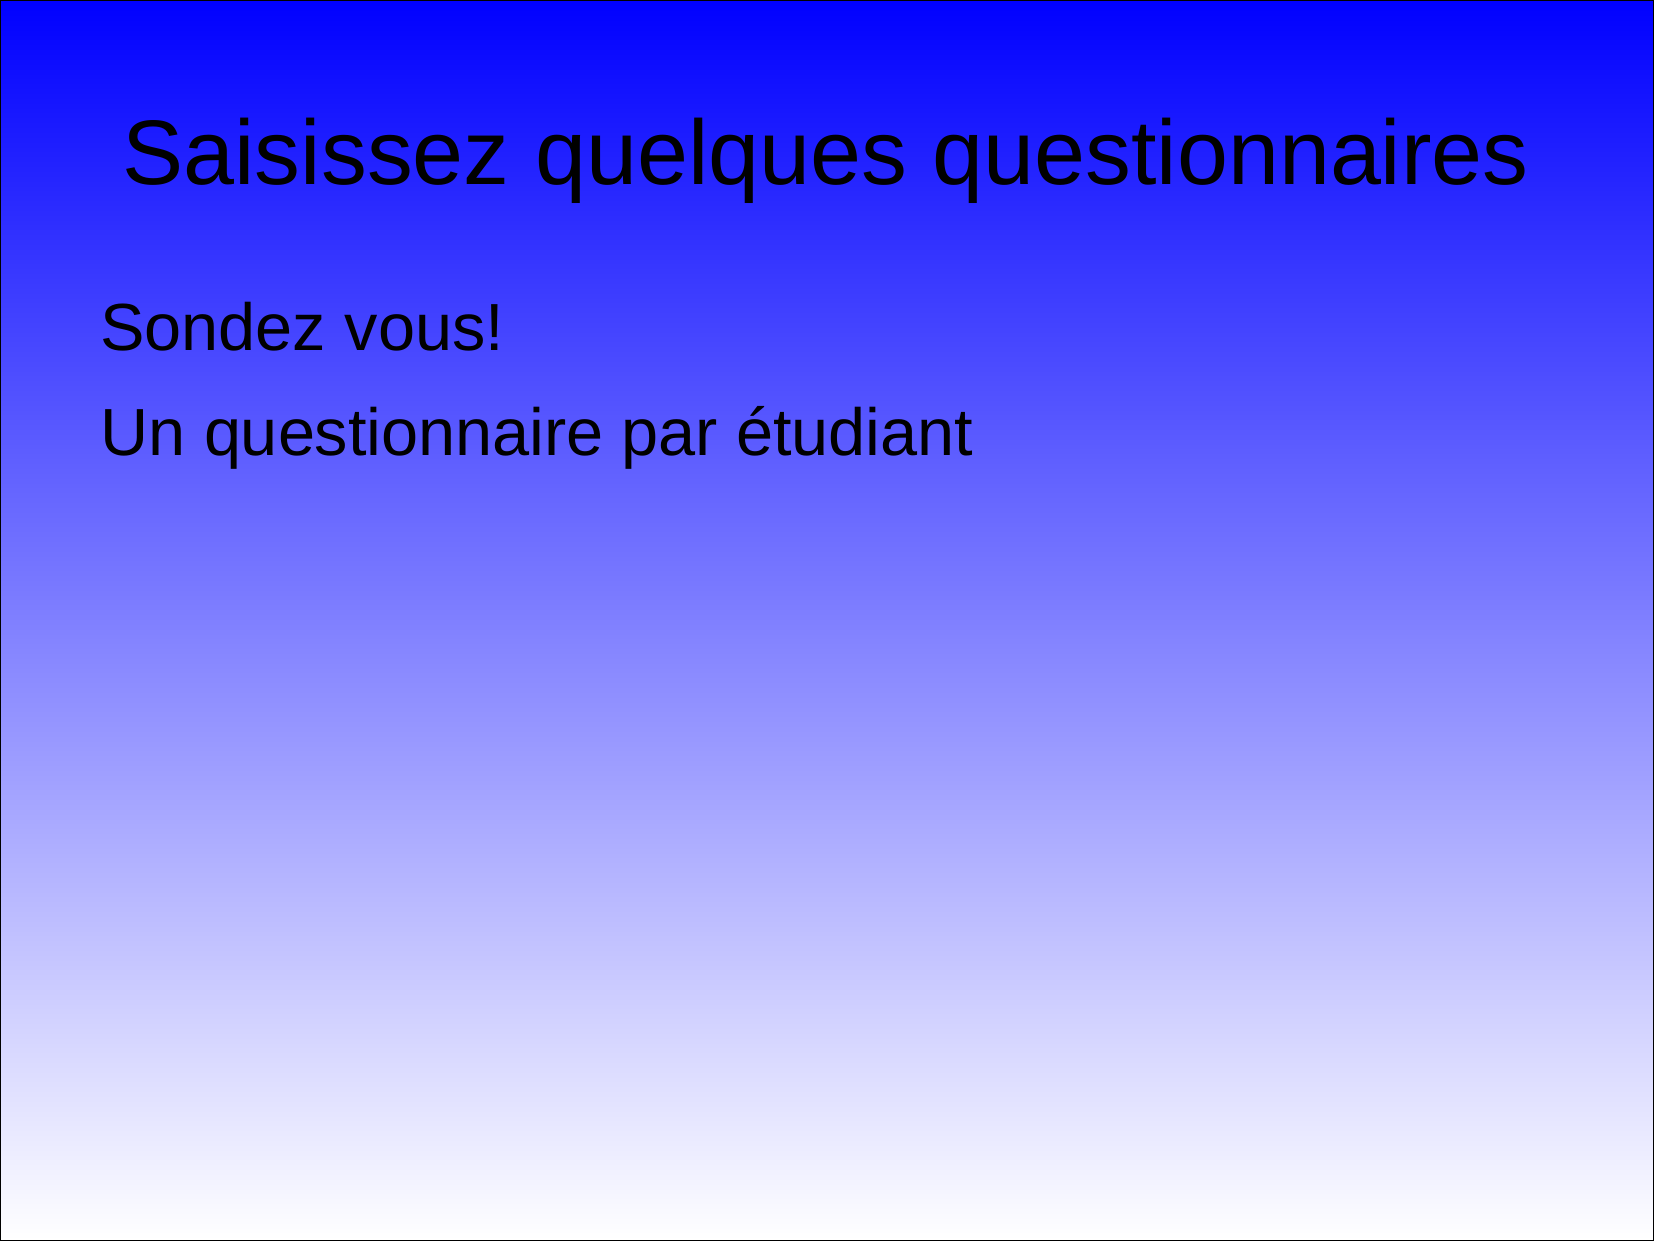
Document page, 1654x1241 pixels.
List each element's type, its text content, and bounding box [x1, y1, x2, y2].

title Saisissez quelques questionnaires [82, 56, 1571, 250]
list Sondez vous! Un questionnaire par étudiant [82, 290, 1571, 1094]
